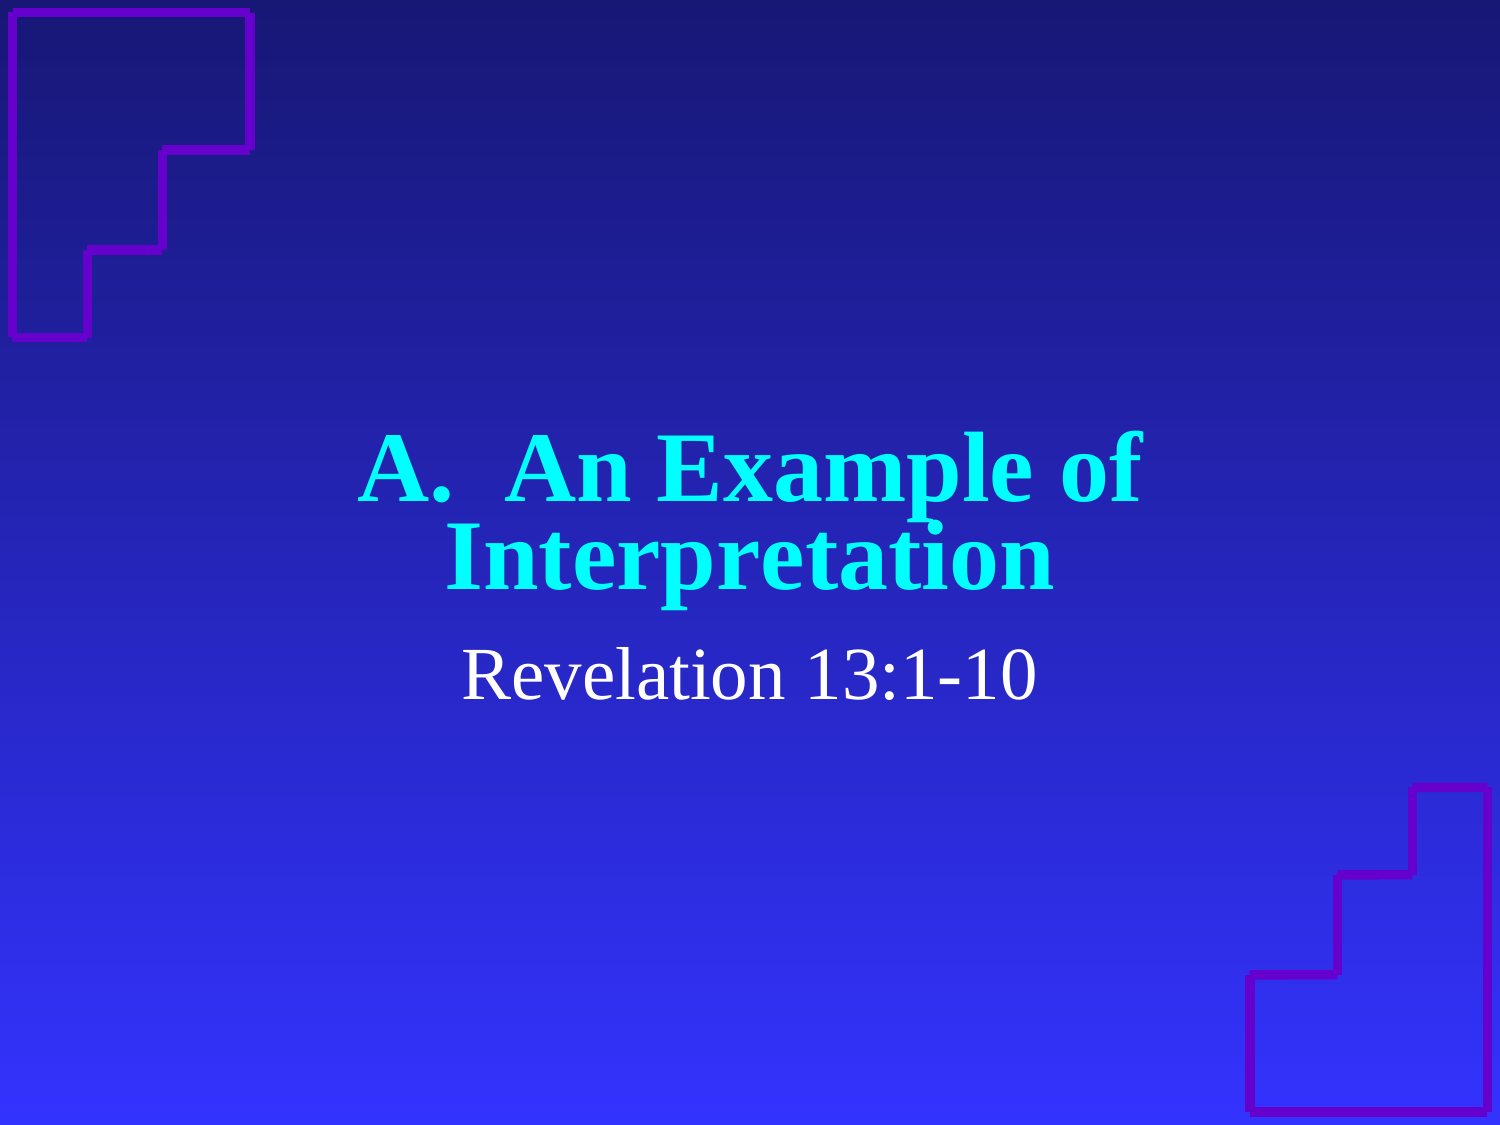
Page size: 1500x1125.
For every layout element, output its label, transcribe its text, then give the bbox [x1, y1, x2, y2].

subtitle Revelation 13:1-10 [225, 624, 1276, 838]
title A. An Example of Interpretation [112, 411, 1388, 626]
